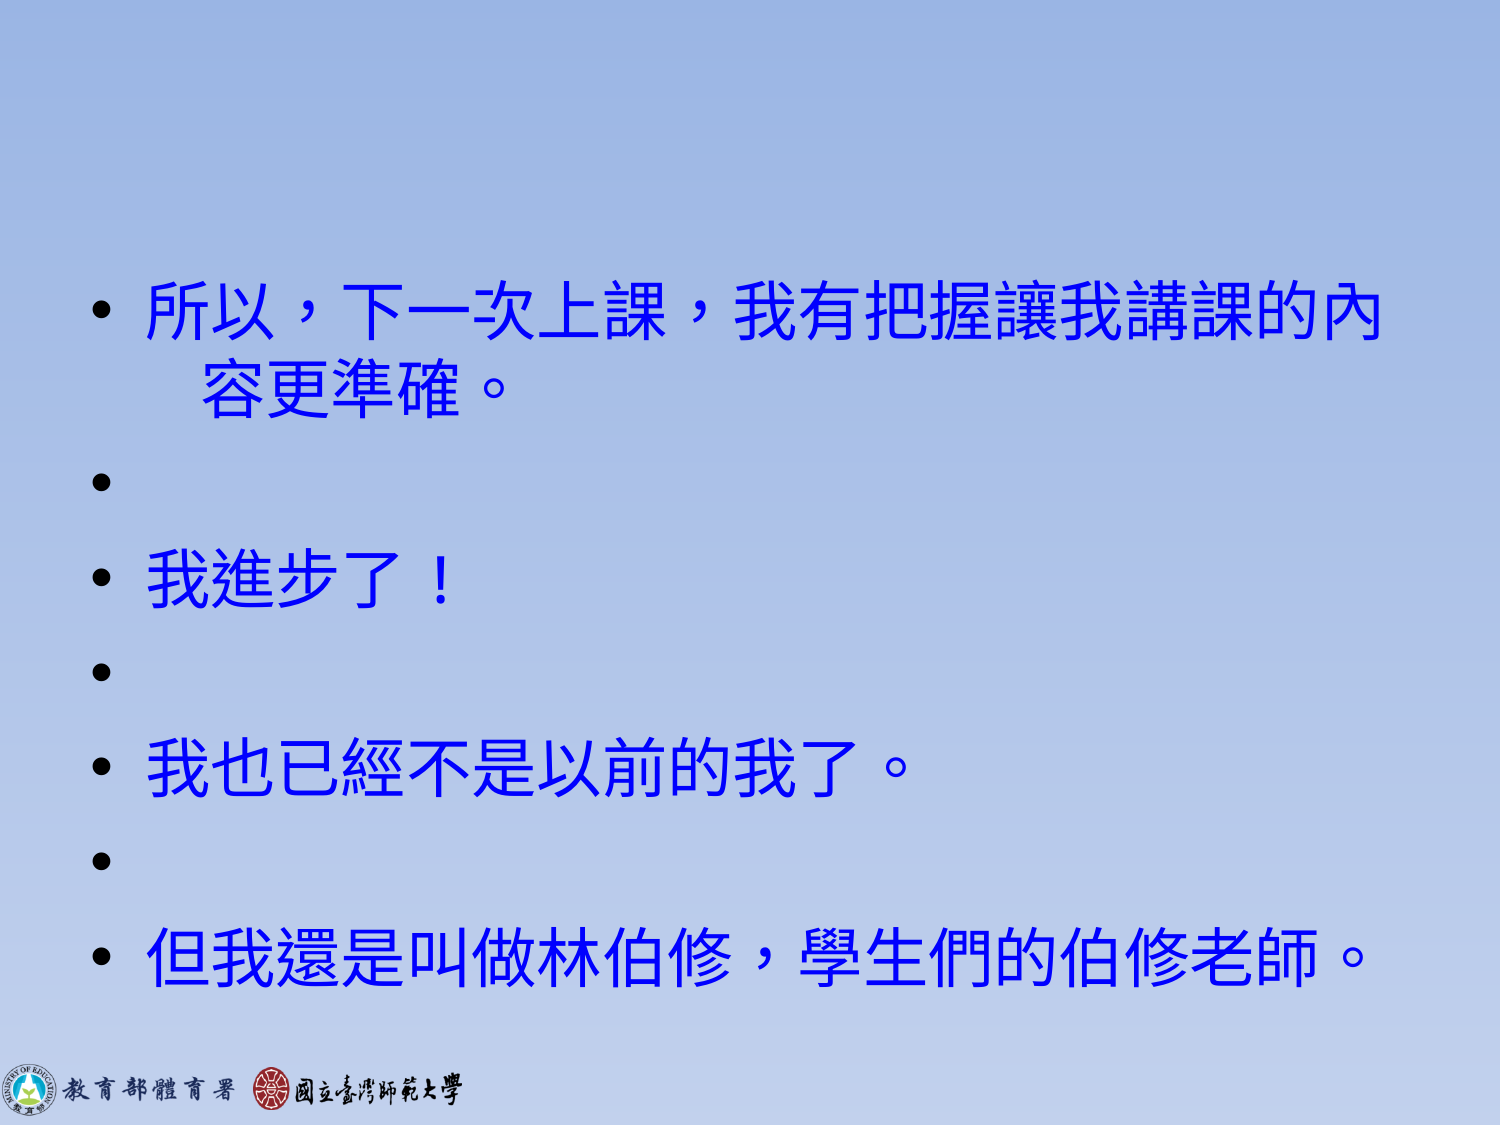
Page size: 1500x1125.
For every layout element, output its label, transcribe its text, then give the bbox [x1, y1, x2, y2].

list 所以，下一次上課，我有把握讓我講課的內容更準確。 我進步了! 我也已經不是以前的我了。 但我還是叫做林伯修，學生們的伯修老師。 [75, 262, 1426, 1005]
